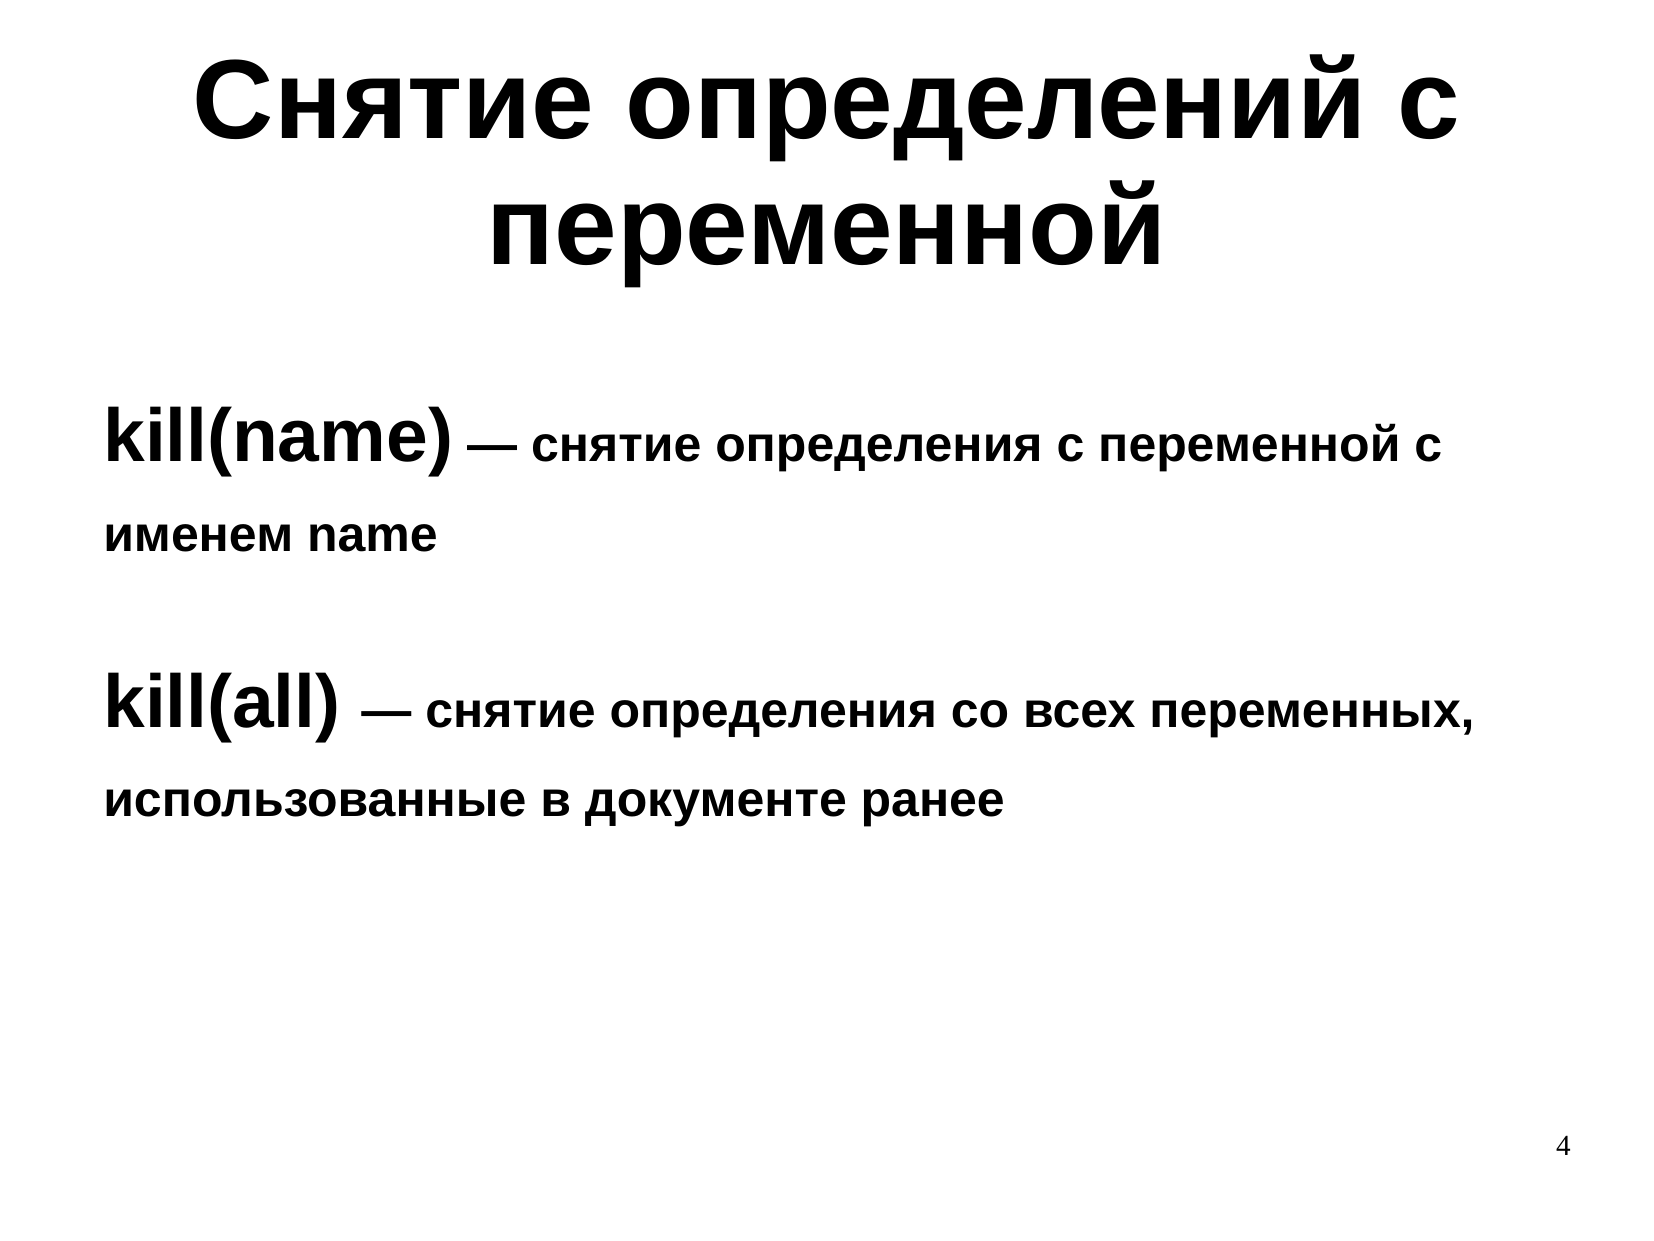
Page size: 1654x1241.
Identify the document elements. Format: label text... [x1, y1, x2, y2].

text_box kill(name) — снятие определения с переменной с именем name kill(all) — снятие определения со всех переменных, использованные в документе ранее [88, 344, 1595, 793]
text_box Снятие определений с переменной [59, 29, 1595, 296]
